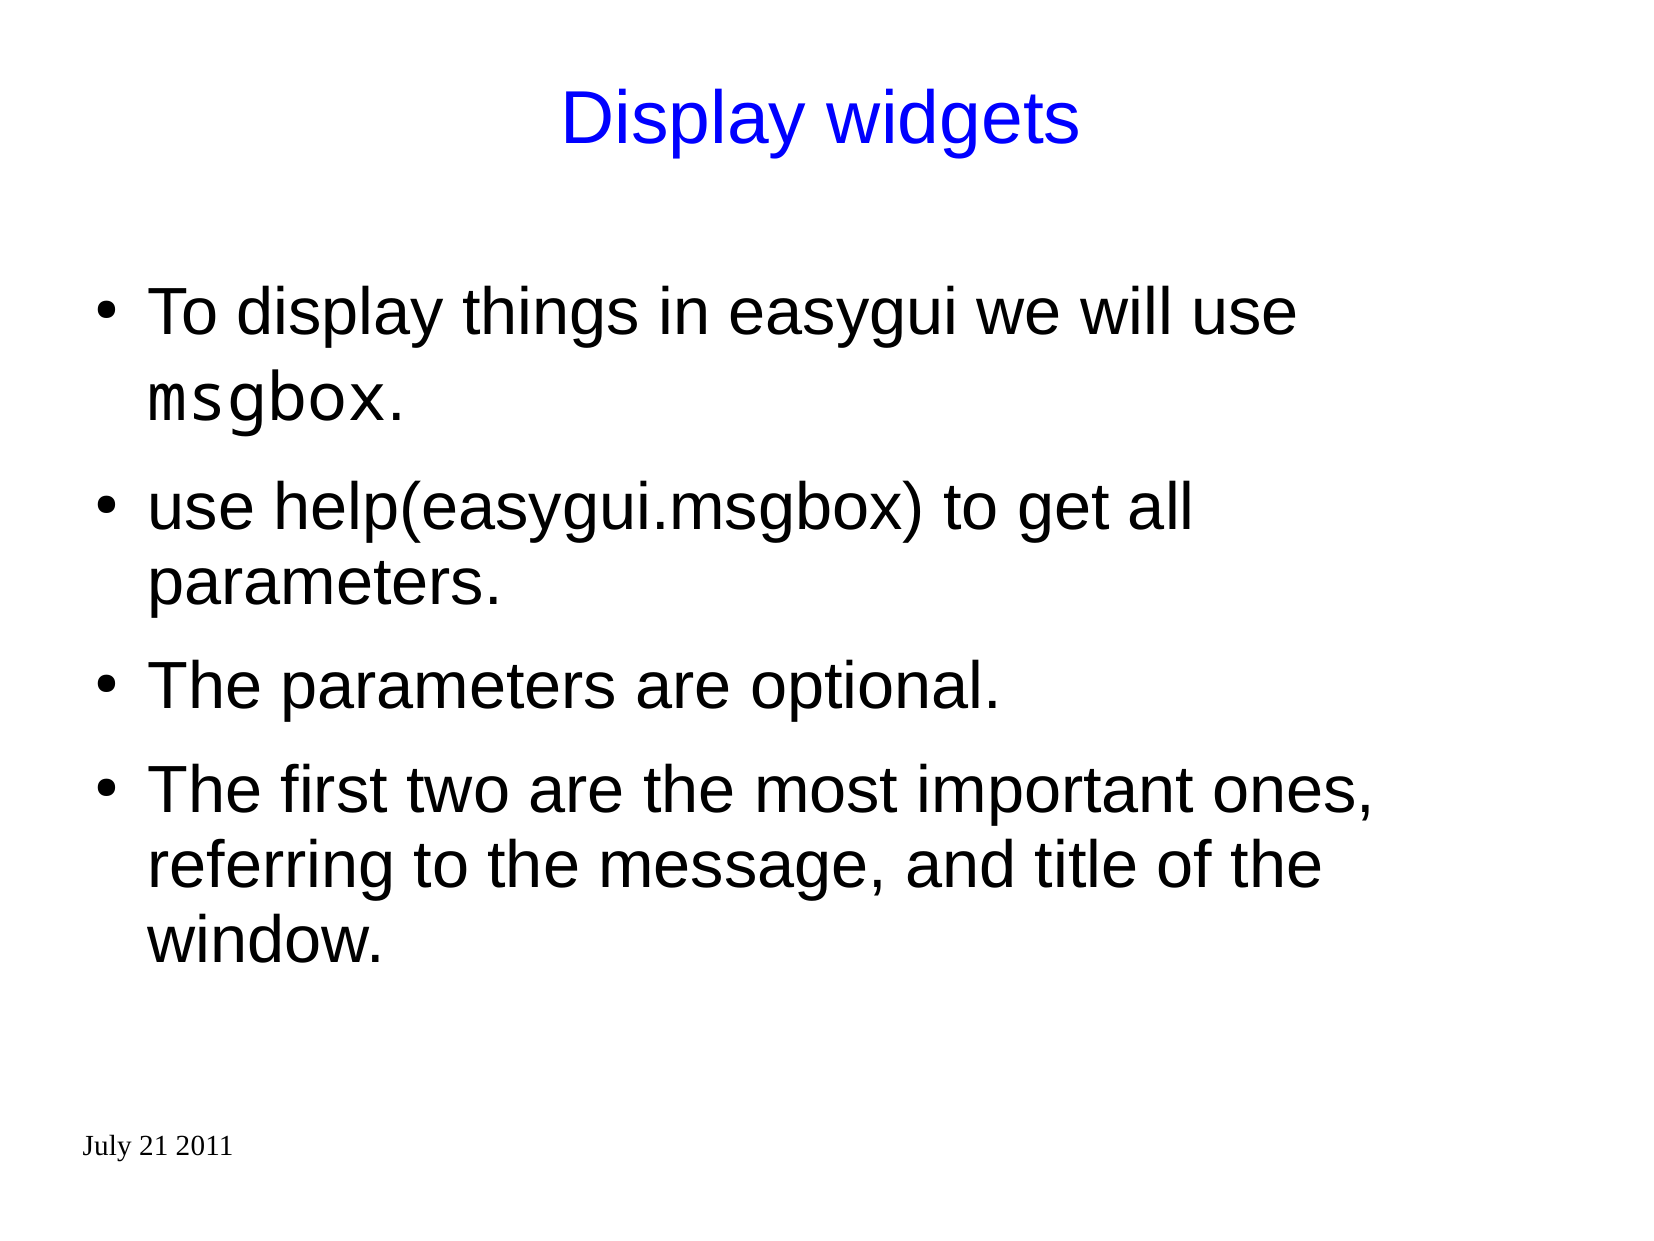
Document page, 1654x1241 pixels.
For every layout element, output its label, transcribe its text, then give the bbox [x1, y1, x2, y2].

title Display widgets [76, 58, 1565, 178]
list To display things in easygui we will use msgbox. use help(easygui.msgbox) to get all parameters. The parameters are optional. The first two are the most important ones, referring to the message, and title of the window. [76, 274, 1565, 1093]
